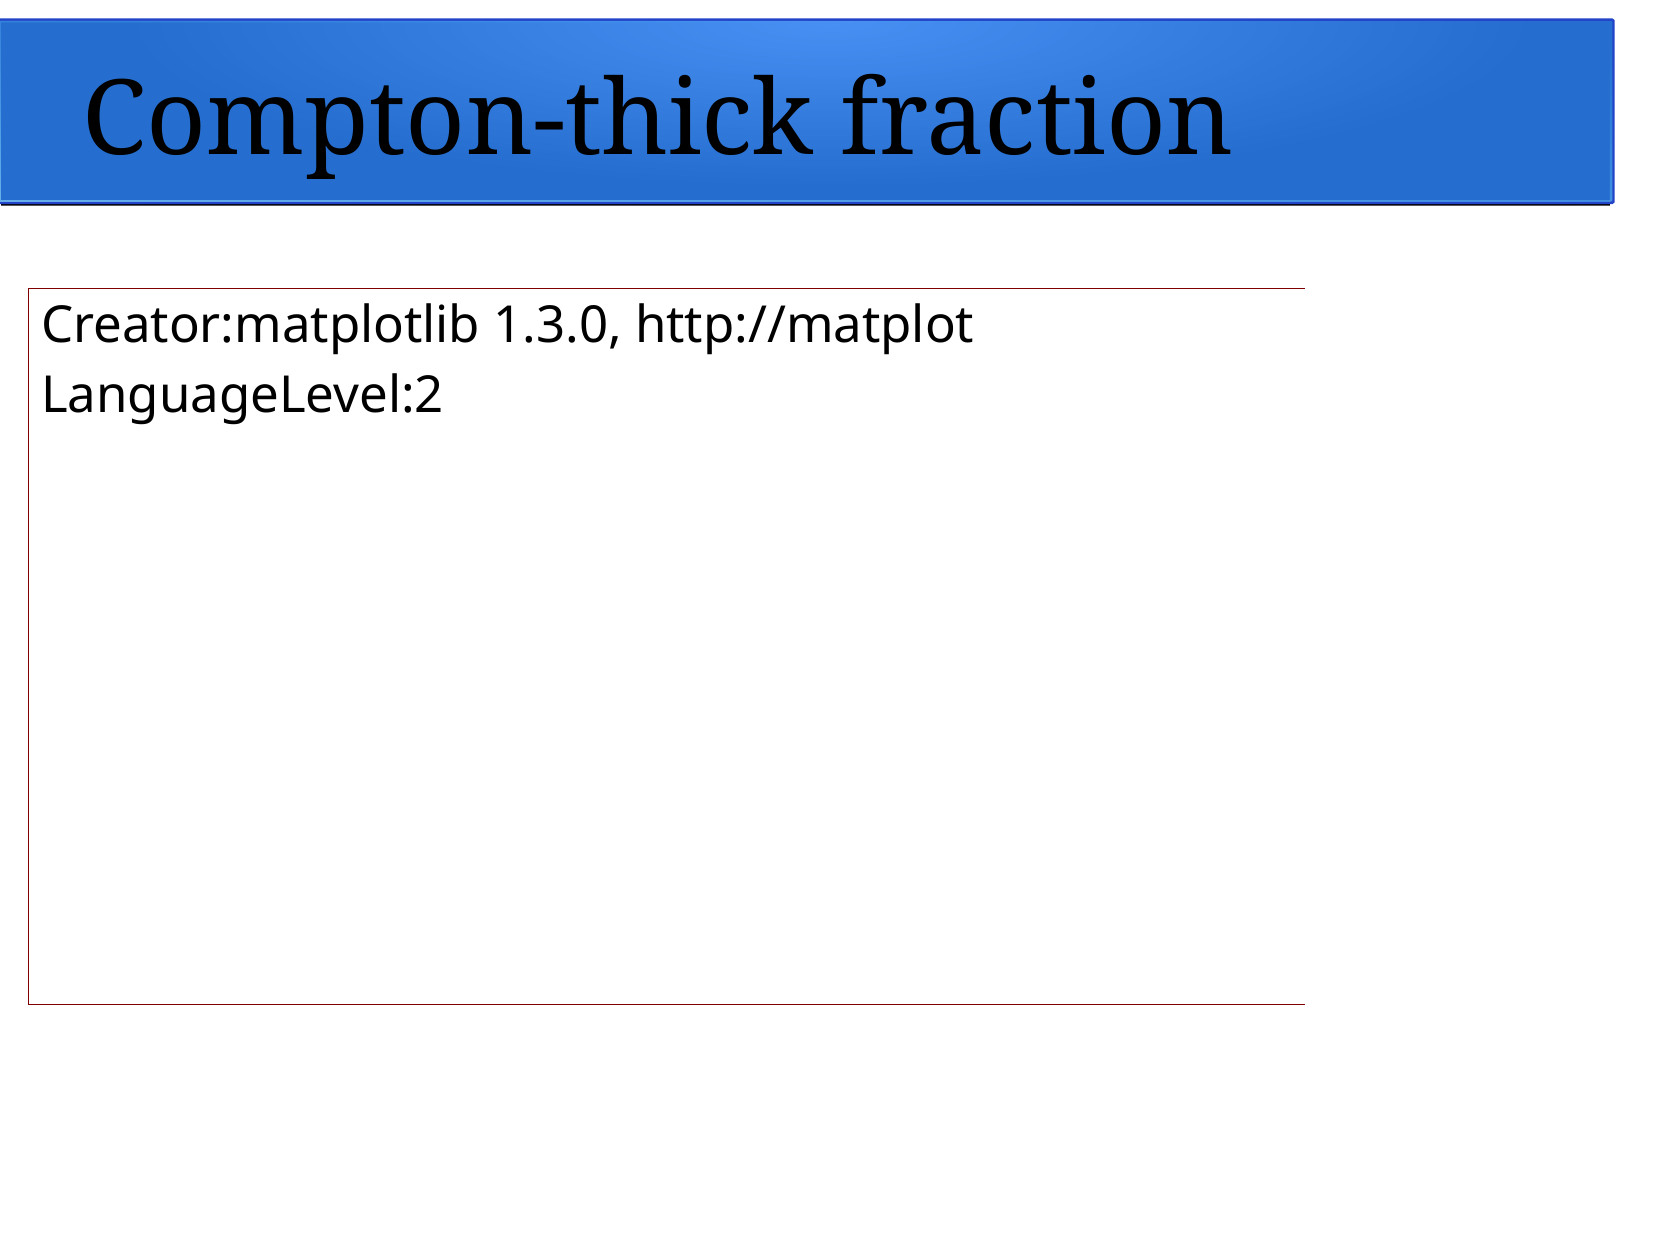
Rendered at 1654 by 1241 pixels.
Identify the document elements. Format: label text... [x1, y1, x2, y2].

picture [24, 285, 1306, 1005]
title Compton-thick fraction [82, 47, 1591, 181]
